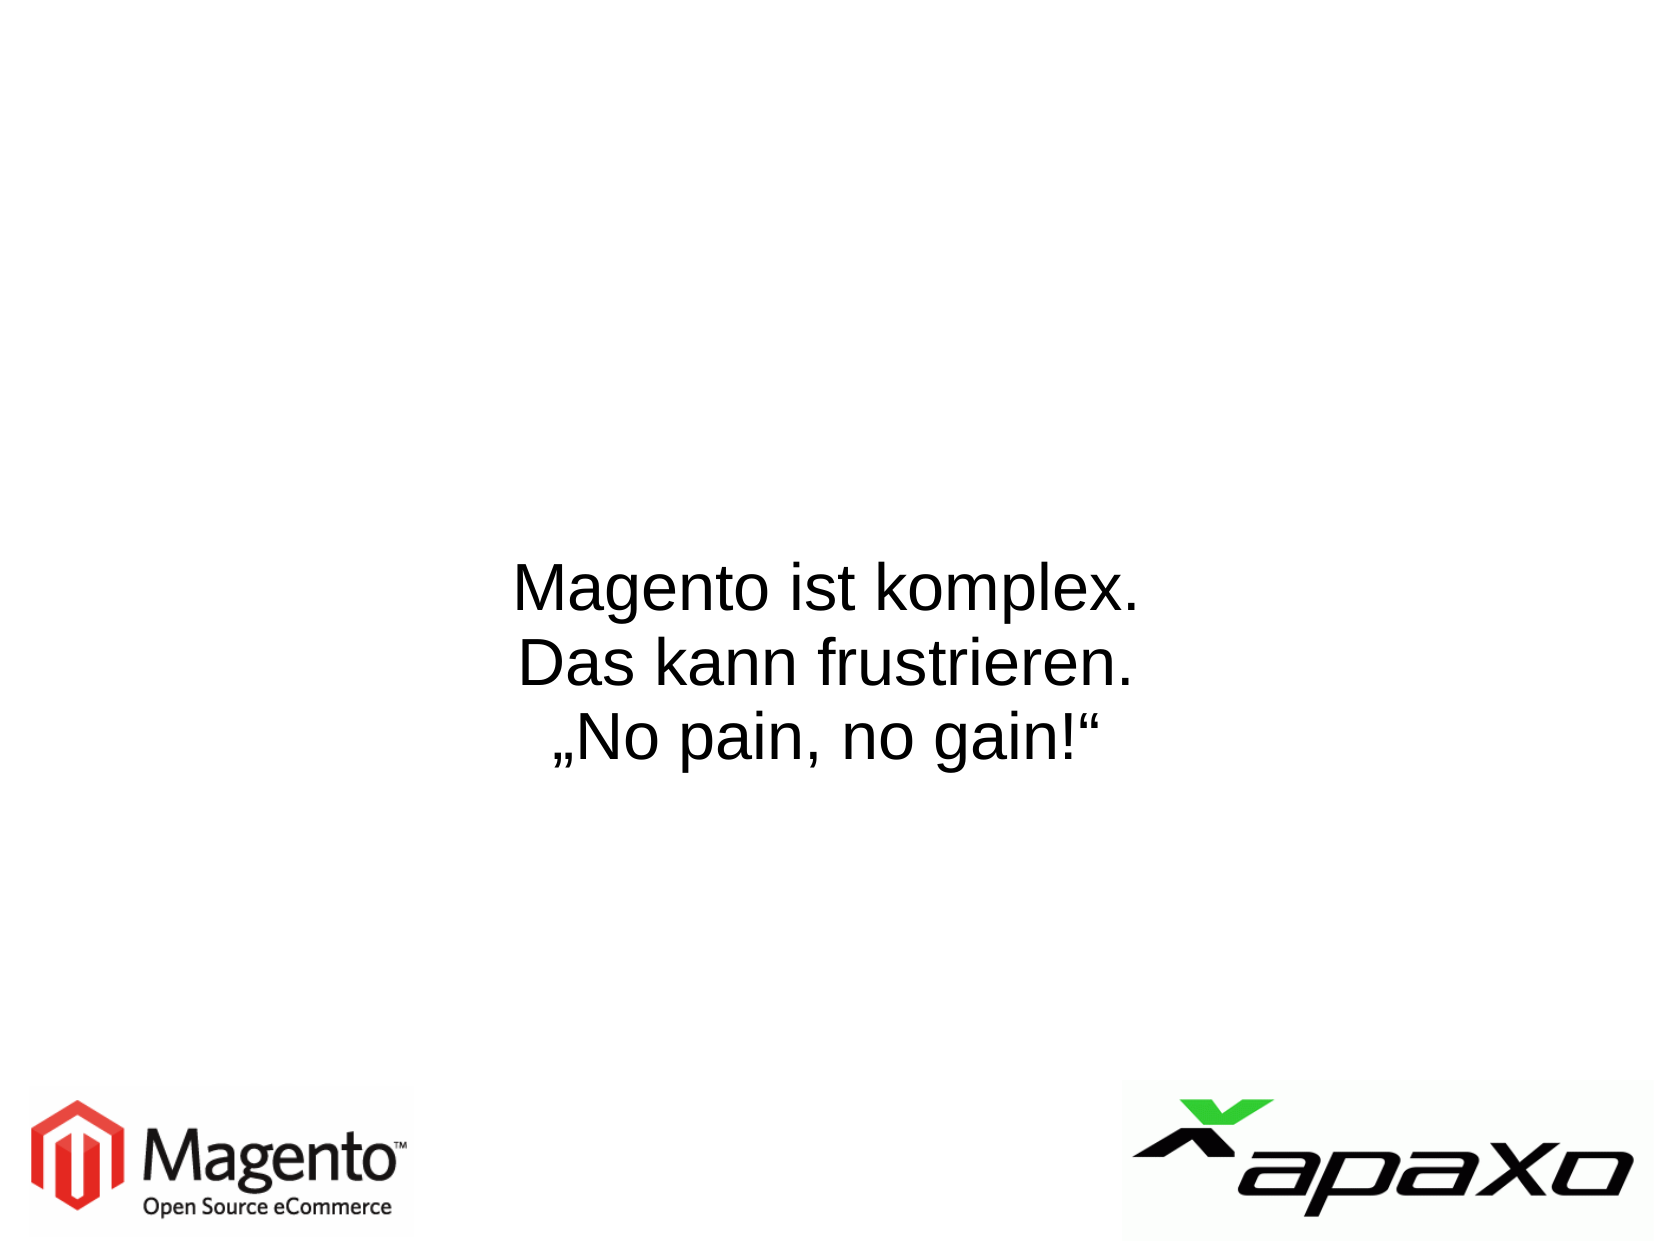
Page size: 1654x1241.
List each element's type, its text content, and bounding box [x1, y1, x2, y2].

picture [29, 1086, 414, 1237]
subtitle Magento ist komplex. Das kann frustrieren. „No pain, no gain!“ [82, 297, 1571, 1102]
picture [1122, 1080, 1654, 1241]
